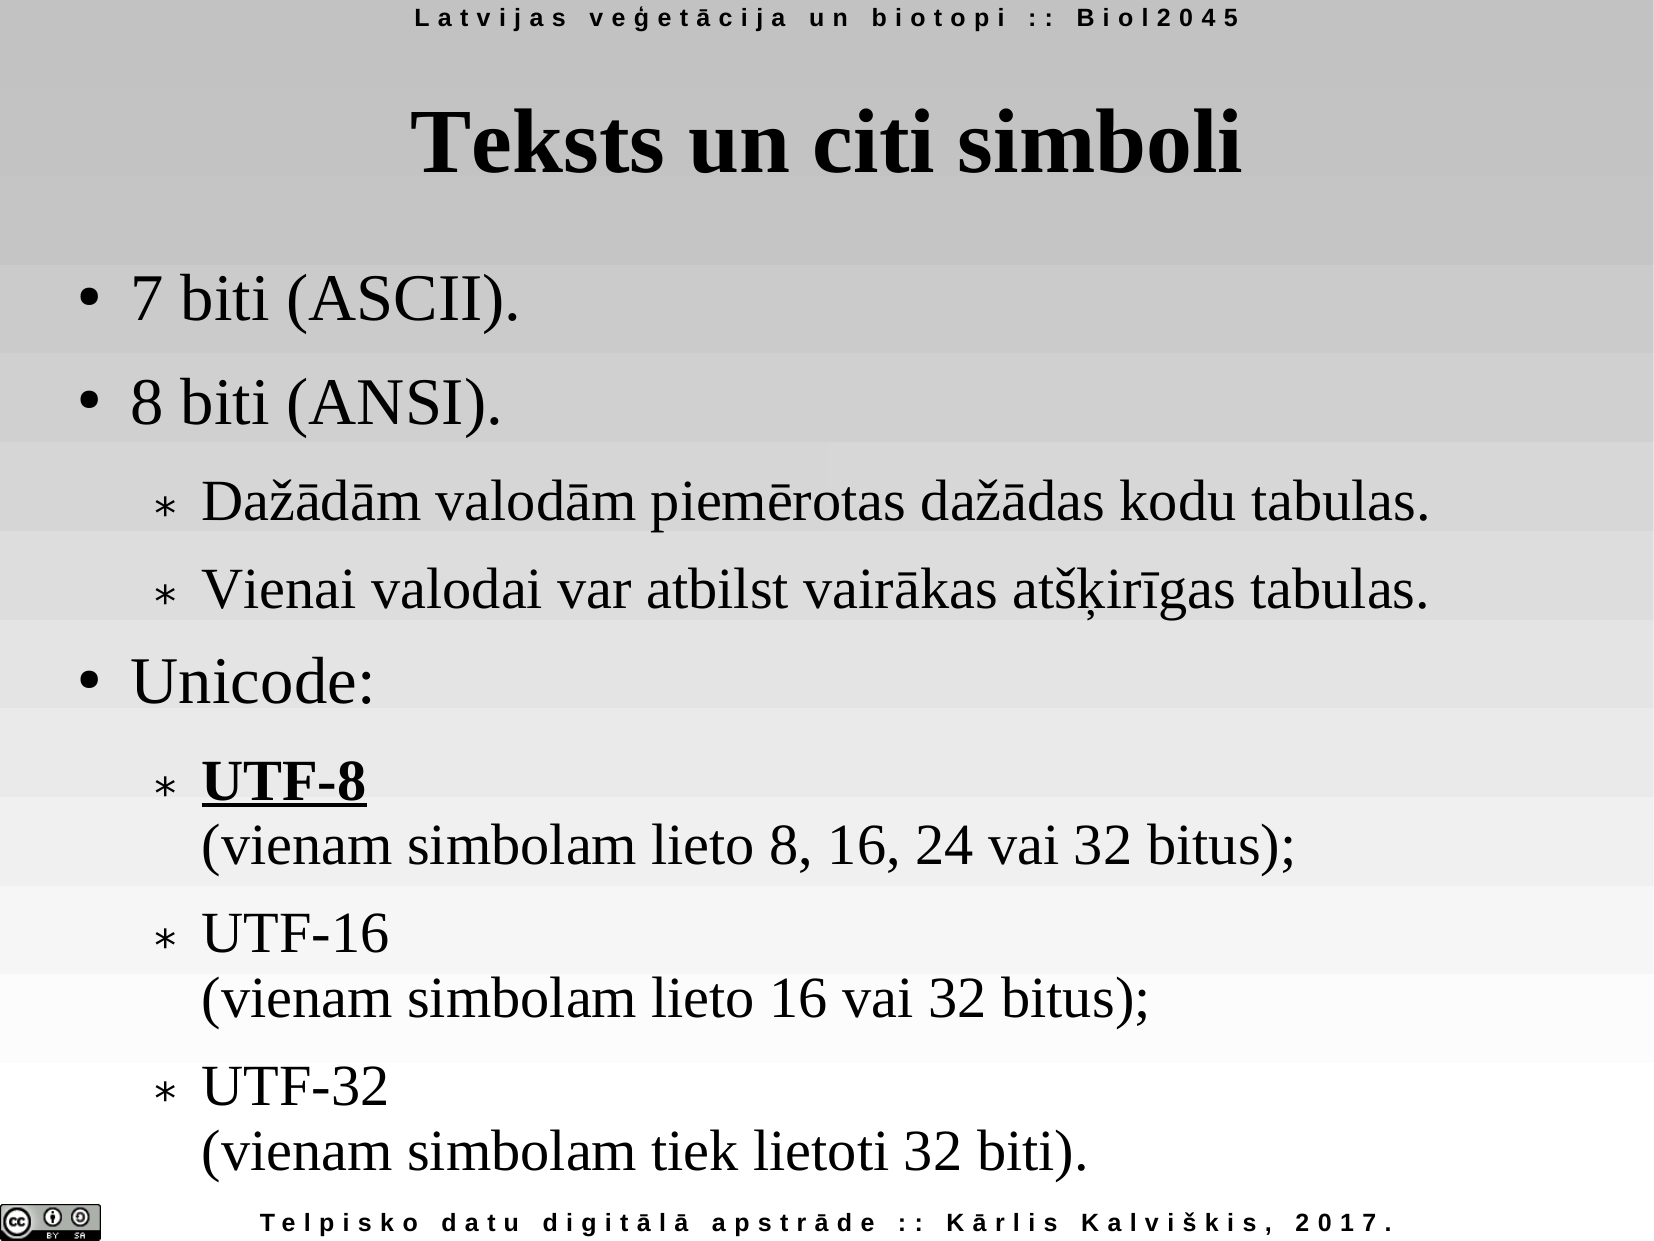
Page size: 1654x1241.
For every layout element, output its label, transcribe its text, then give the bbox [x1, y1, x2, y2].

title Teksts un citi simboli [59, 37, 1596, 246]
list 7 biti (ASCII). 8 biti (ANSI). Dažādām valodām piemērotas dažādas kodu tabulas. Vienai valodai var atbilst vairākas atšķirīgas tabulas. Unicode: UTF-8 (vienam simbolam lieto 8, 16, 24 vai 32 bitus); UTF-16 (vienam simbolam lieto 16 vai 32 bitus); UTF-32 (vienam simbolam tiek lietoti 32 biti). [59, 261, 1596, 1183]
picture [0, 0, 1654, 1241]
